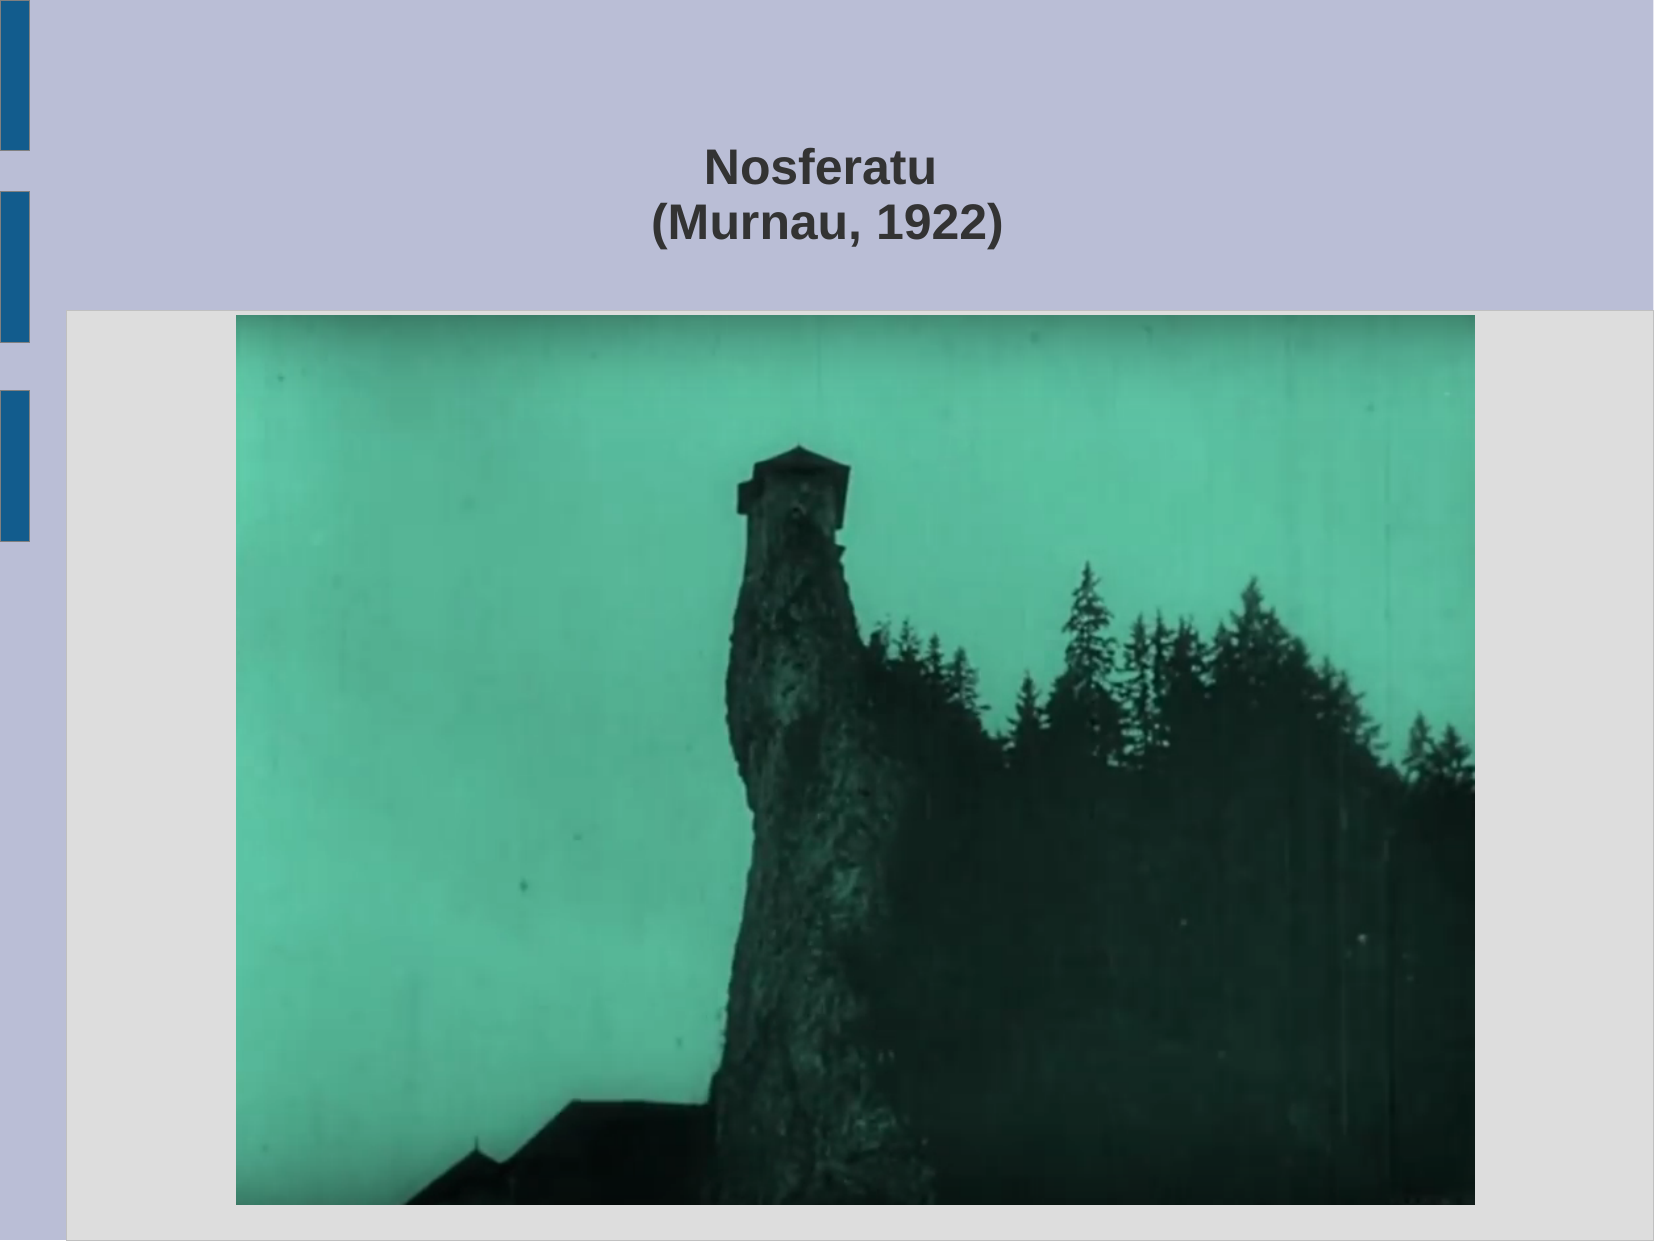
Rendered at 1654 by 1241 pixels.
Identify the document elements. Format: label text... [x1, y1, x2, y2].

picture [236, 315, 1475, 1205]
title Nosferatu (Murnau, 1922) [121, 91, 1534, 299]
